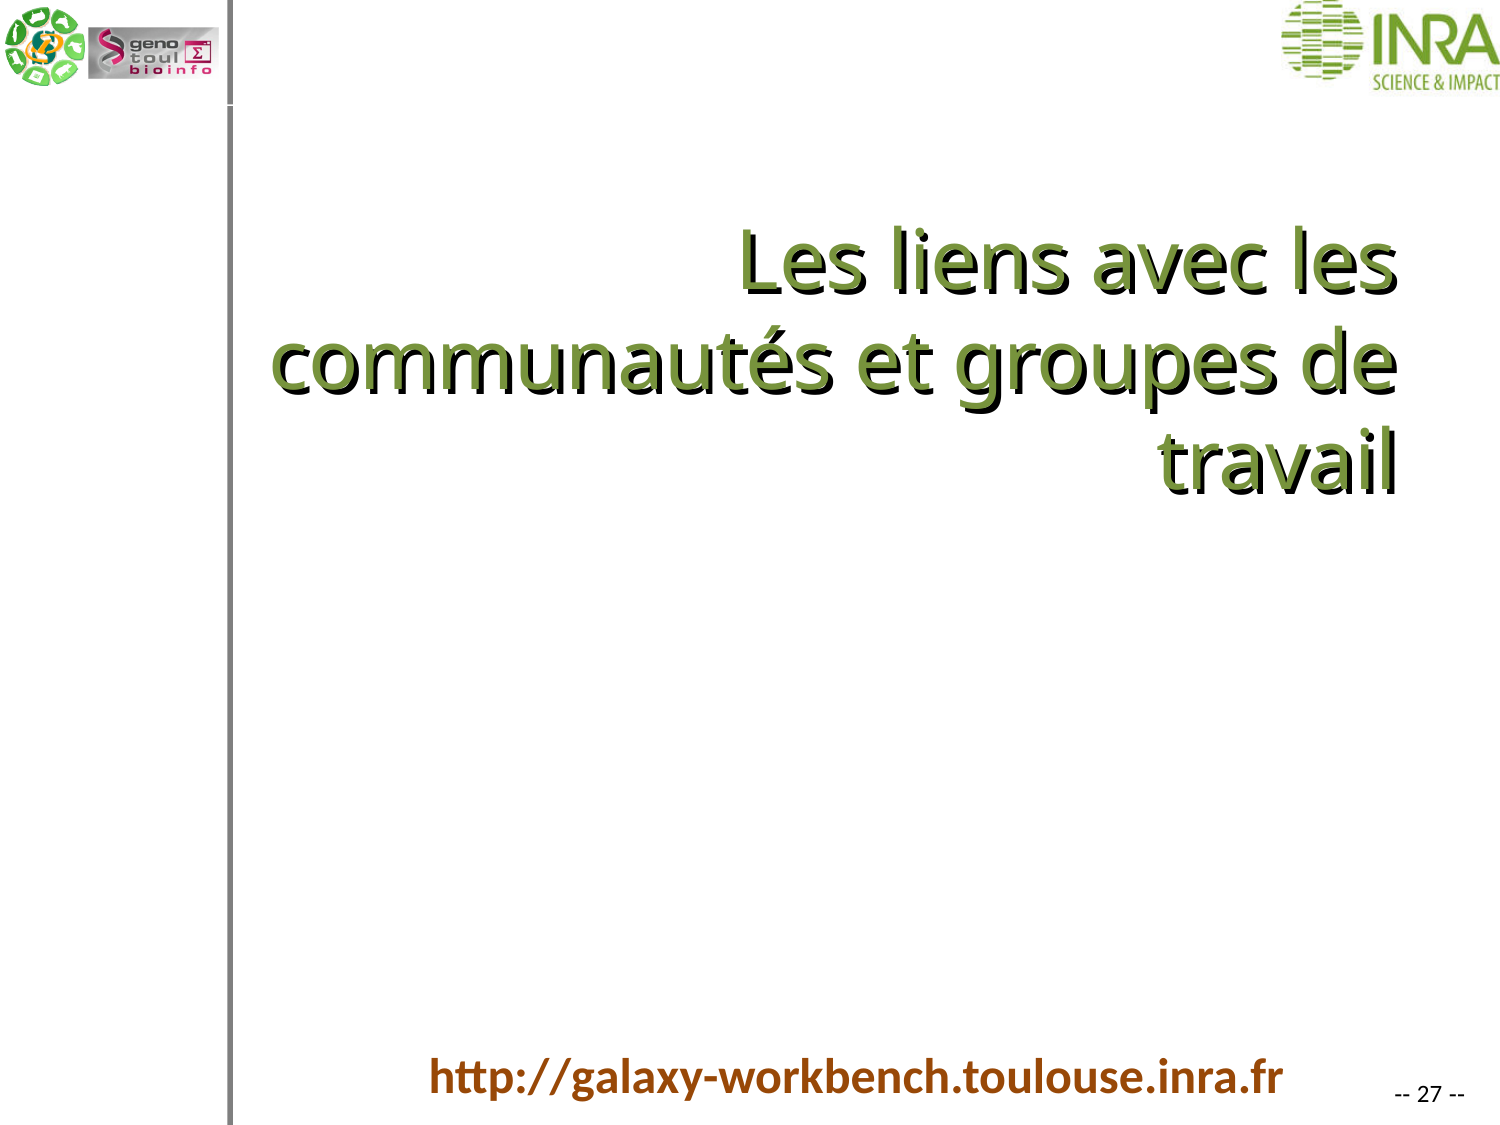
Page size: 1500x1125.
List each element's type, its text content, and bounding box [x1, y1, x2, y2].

text_box http://galaxy-workbench.toulouse.inra.fr [212, 1048, 1500, 1113]
title Les liens avec les communautés et groupes de travail [253, 179, 1459, 633]
